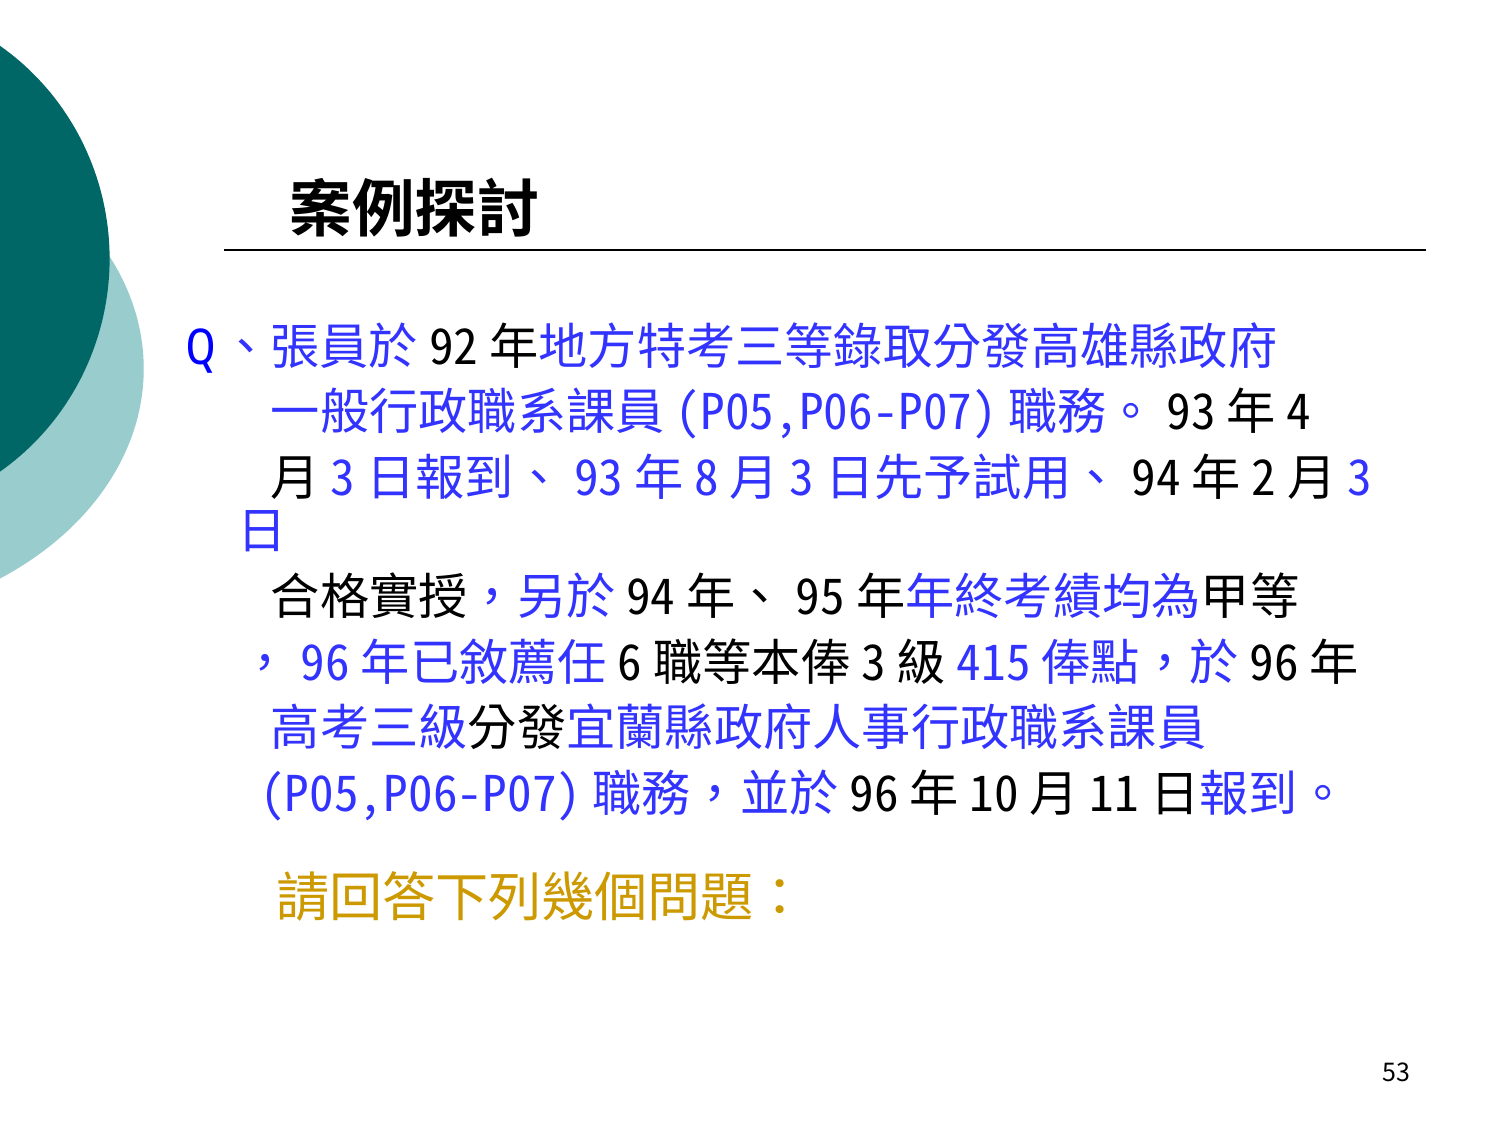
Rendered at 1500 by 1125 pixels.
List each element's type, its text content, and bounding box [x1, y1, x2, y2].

list Q、張員於92年地方特考三等錄取分發高雄縣政府 一般行政職系課員(P05,P06-P07)職務。93年4 月3日報到、93年8月3日先予試用、94年2月3日 合格實授，另於94年、95年年終考績均為甲等 ，96年已敘薦任6職等本俸3級415俸點，於96年 高考三級分發宜蘭縣政府人事行政職系課員 (P05,P06-P07)職務，並於96年10月11日報到。 請回答下列幾個問題： [171, 314, 1412, 977]
text_box 案例探討 [230, 160, 599, 252]
